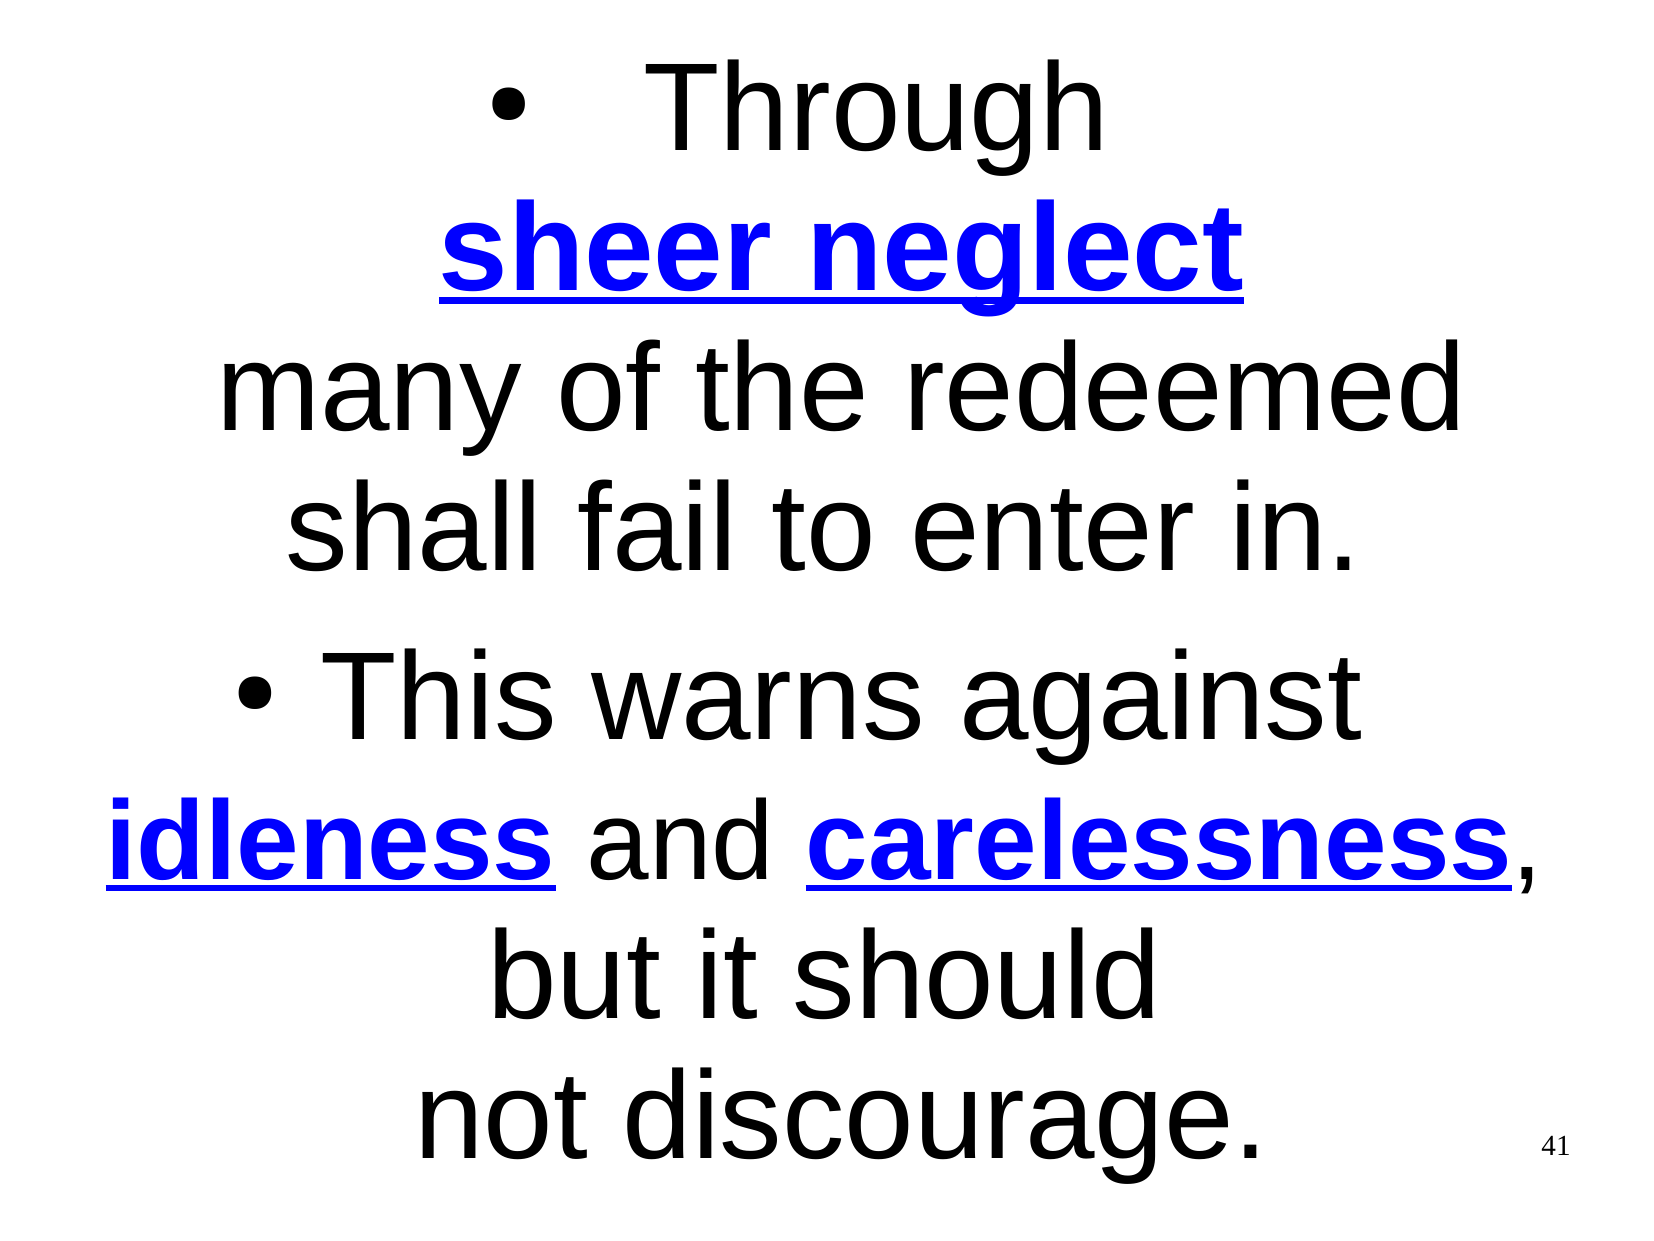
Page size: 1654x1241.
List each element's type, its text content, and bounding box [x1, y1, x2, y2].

list Through sheer neglect many of the redeemed shall fail to enter in. This warns against idleness and carelessness, but it should not discourage. [0, 37, 1613, 1201]
